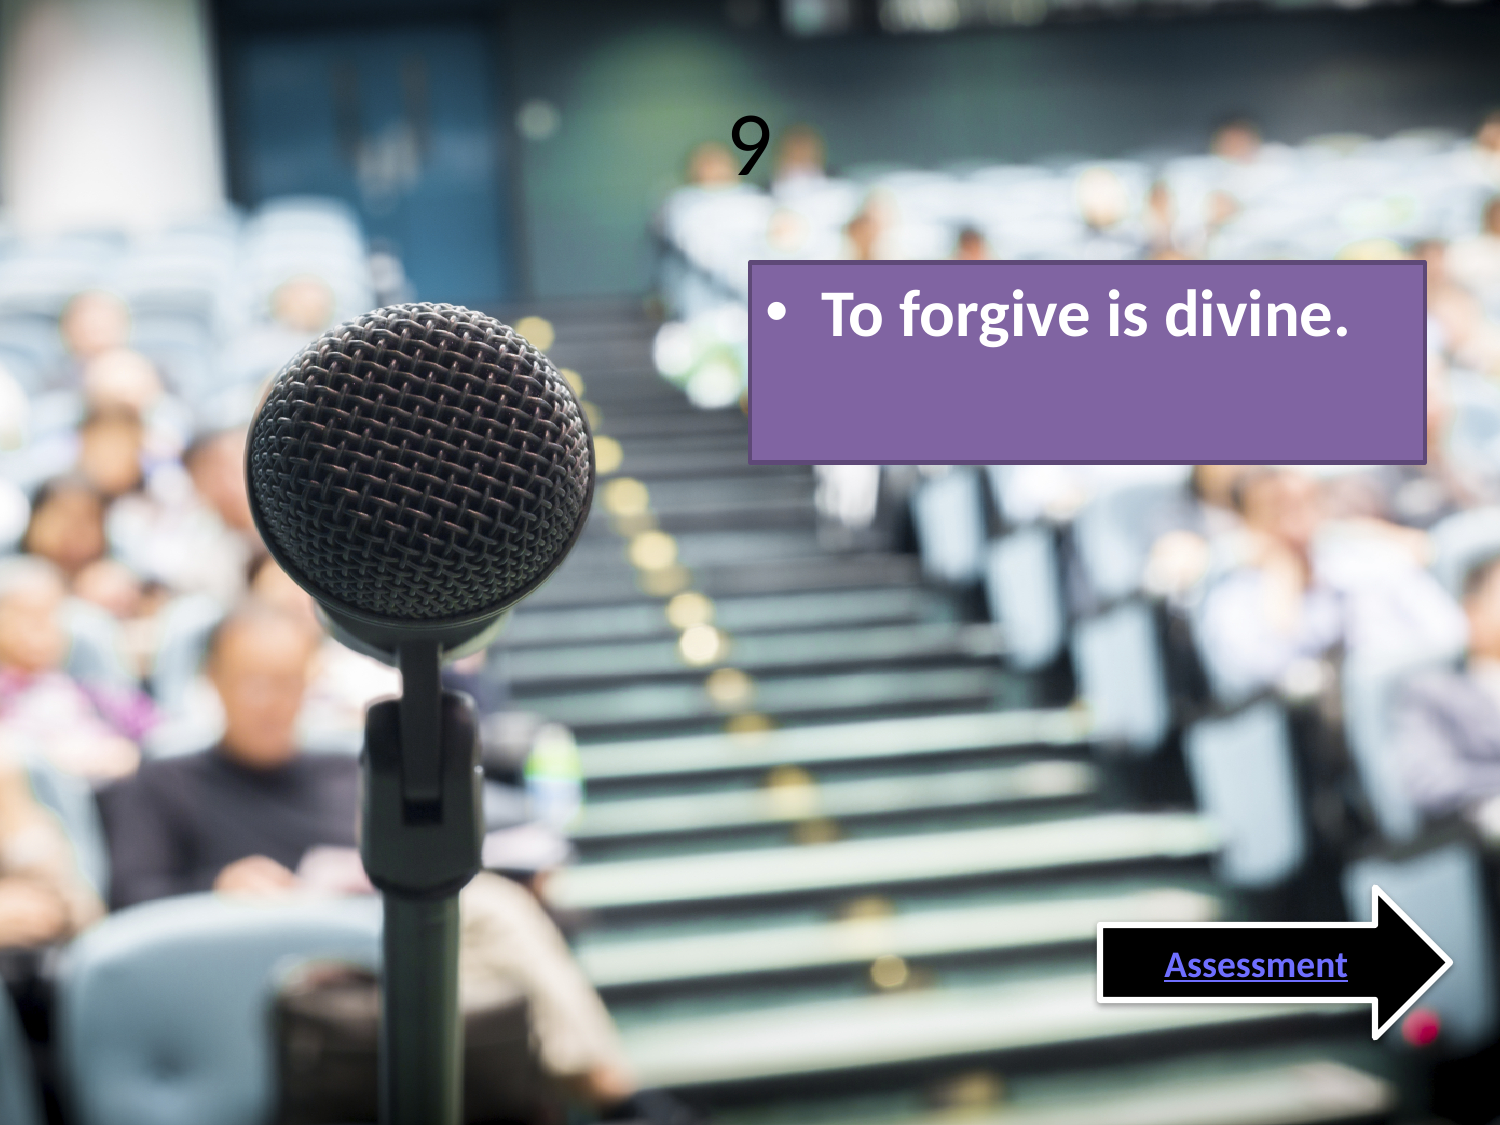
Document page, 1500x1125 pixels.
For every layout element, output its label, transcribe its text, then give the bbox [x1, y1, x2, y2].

list To forgive is divine. [750, 262, 1425, 463]
picture [0, 0, 1500, 1125]
text_box Assessment [1100, 887, 1451, 1038]
title 9 [75, 45, 1425, 233]
